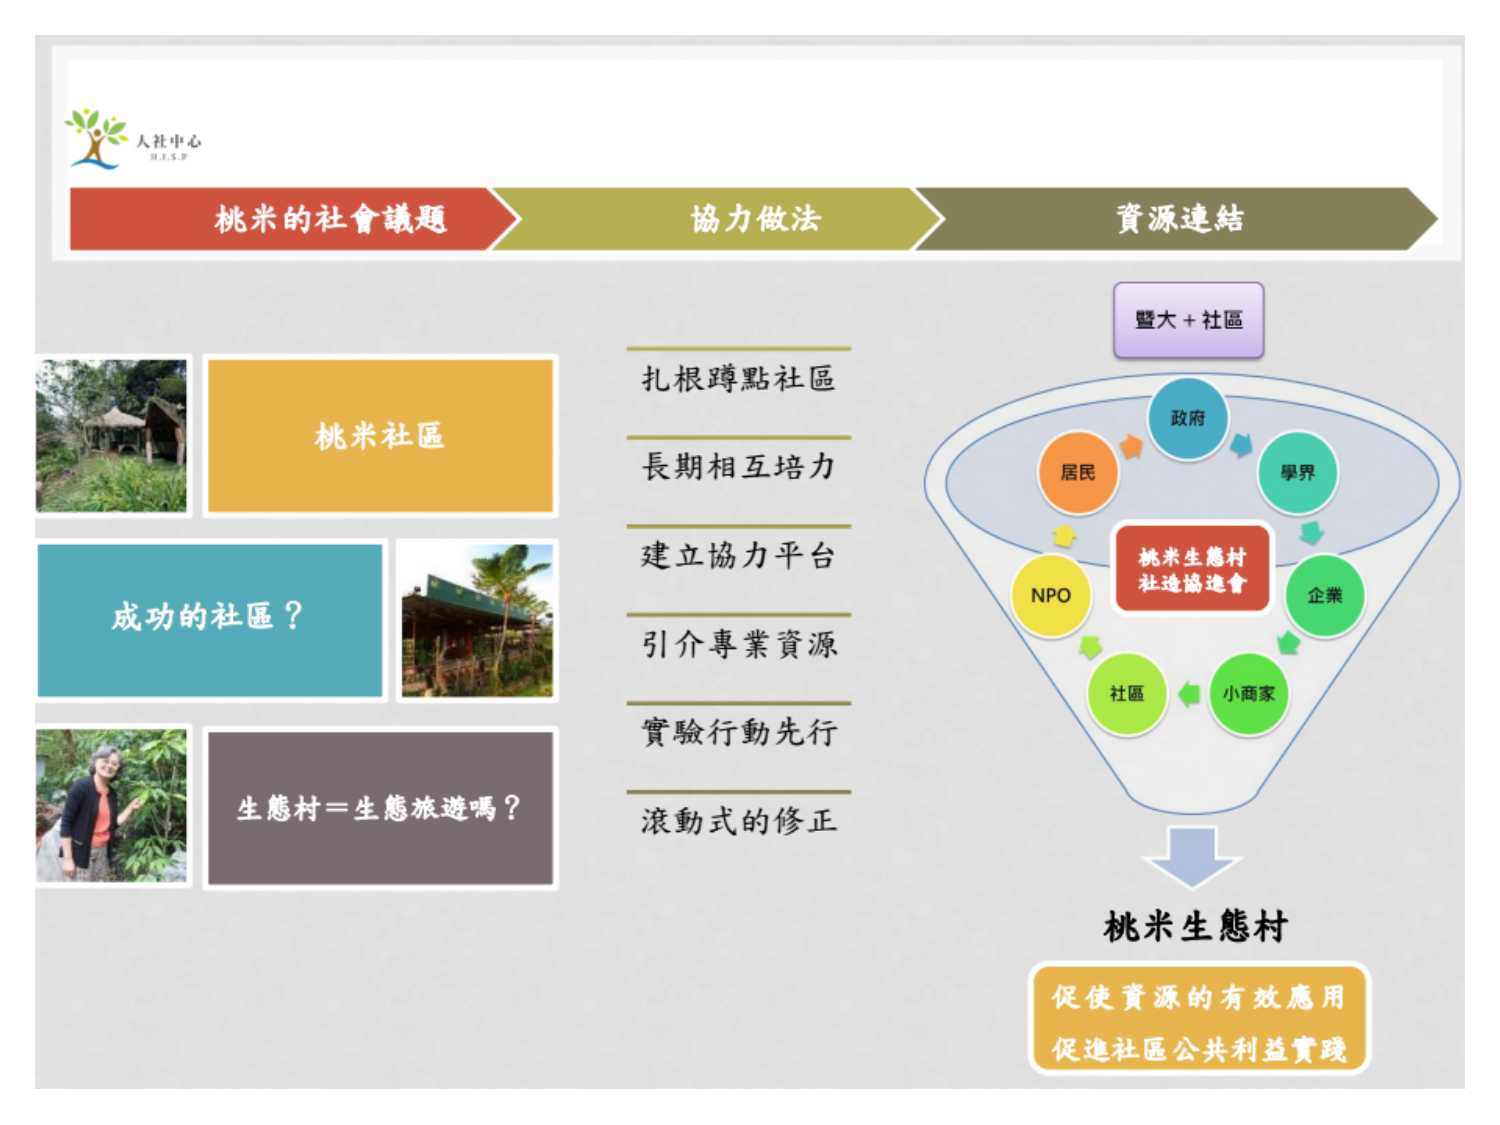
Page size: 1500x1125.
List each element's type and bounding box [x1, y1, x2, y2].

picture [35, 35, 1465, 1090]
